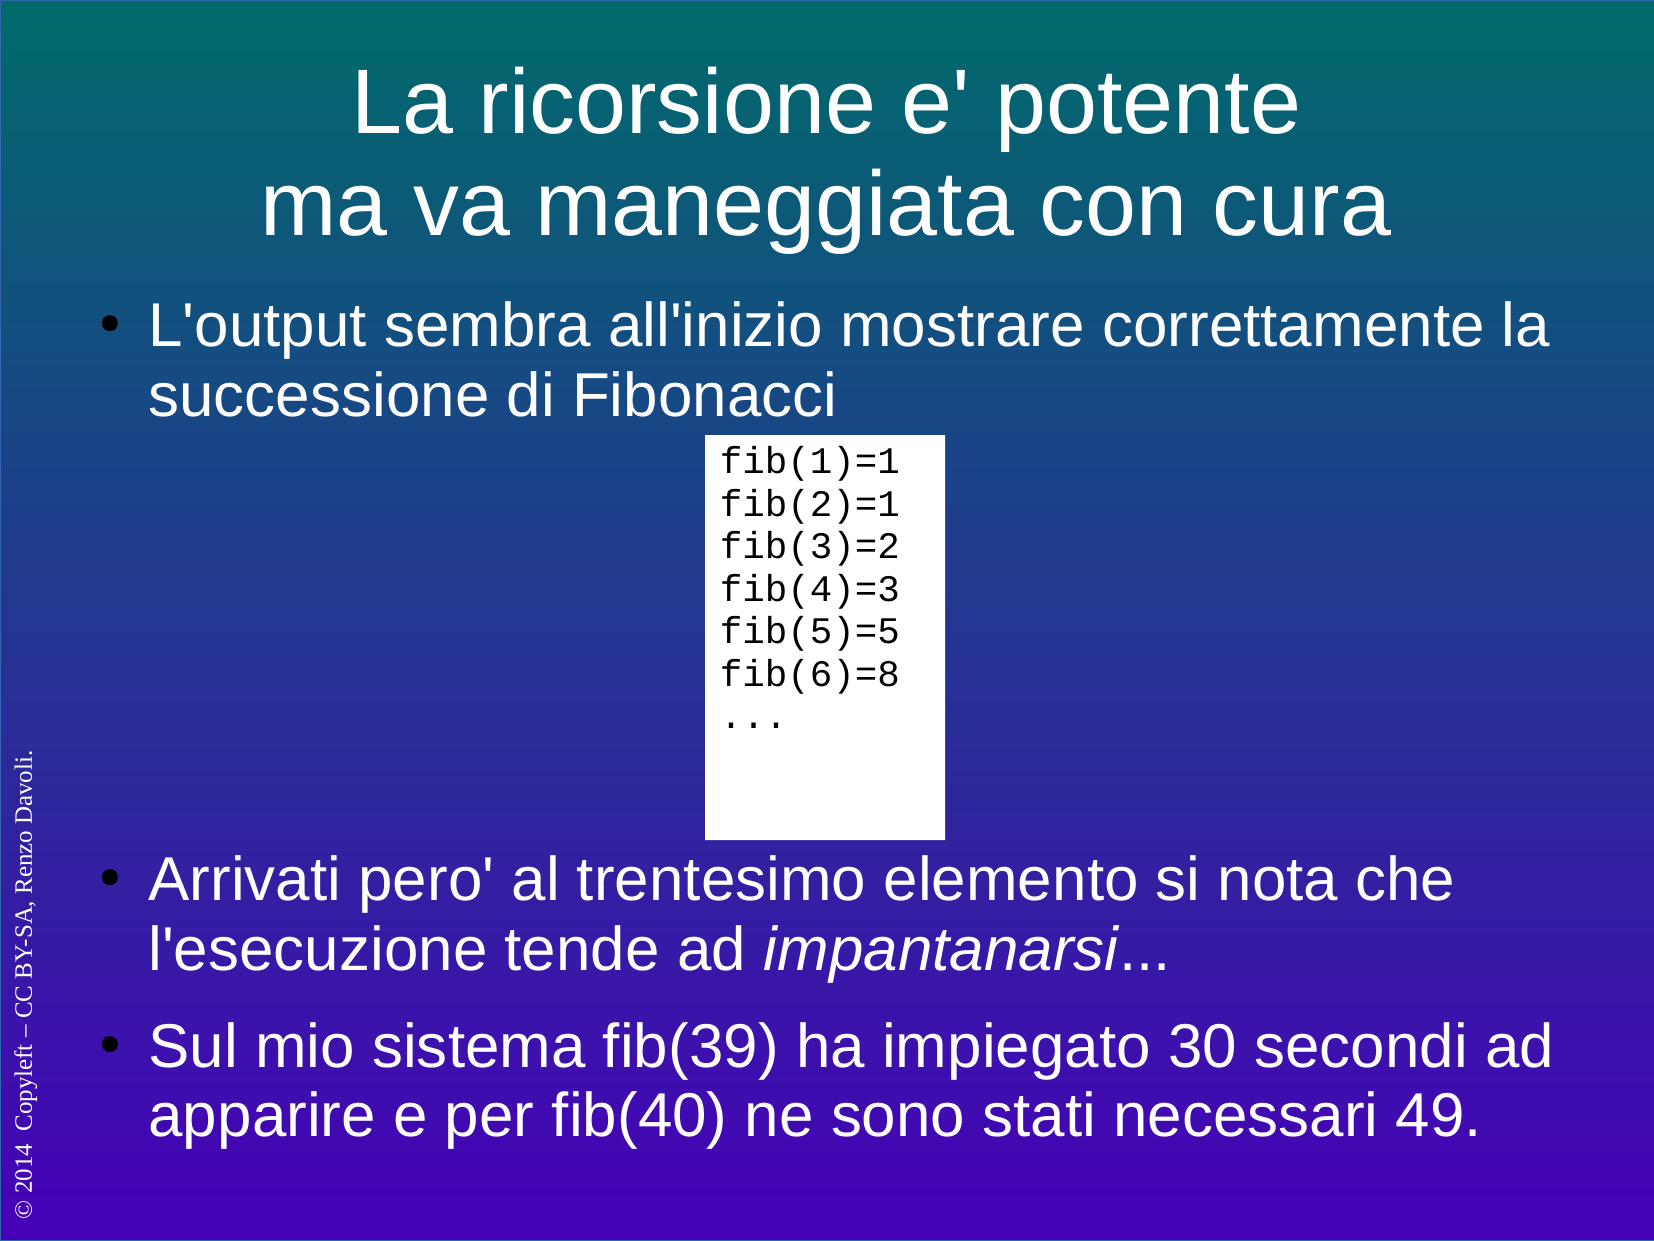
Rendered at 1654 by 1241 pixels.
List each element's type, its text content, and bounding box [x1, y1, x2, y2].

text_box fib(1)=1 fib(2)=1 fib(3)=2 fib(4)=3 fib(5)=5 fib(6)=8 ... [705, 435, 946, 841]
list L'output sembra all'inizio mostrare correttamente la successione di Fibonacci Arrivati pero' al trentesimo elemento si nota che l'esecuzione tende ad impantanarsi... Sul mio sistema fib(39) ha impiegato 30 secondi ad apparire e per fib(40) ne sono stati necessari 49. [82, 290, 1571, 1216]
title La ricorsione e' potente ma va maneggiata con cura [82, 49, 1571, 257]
